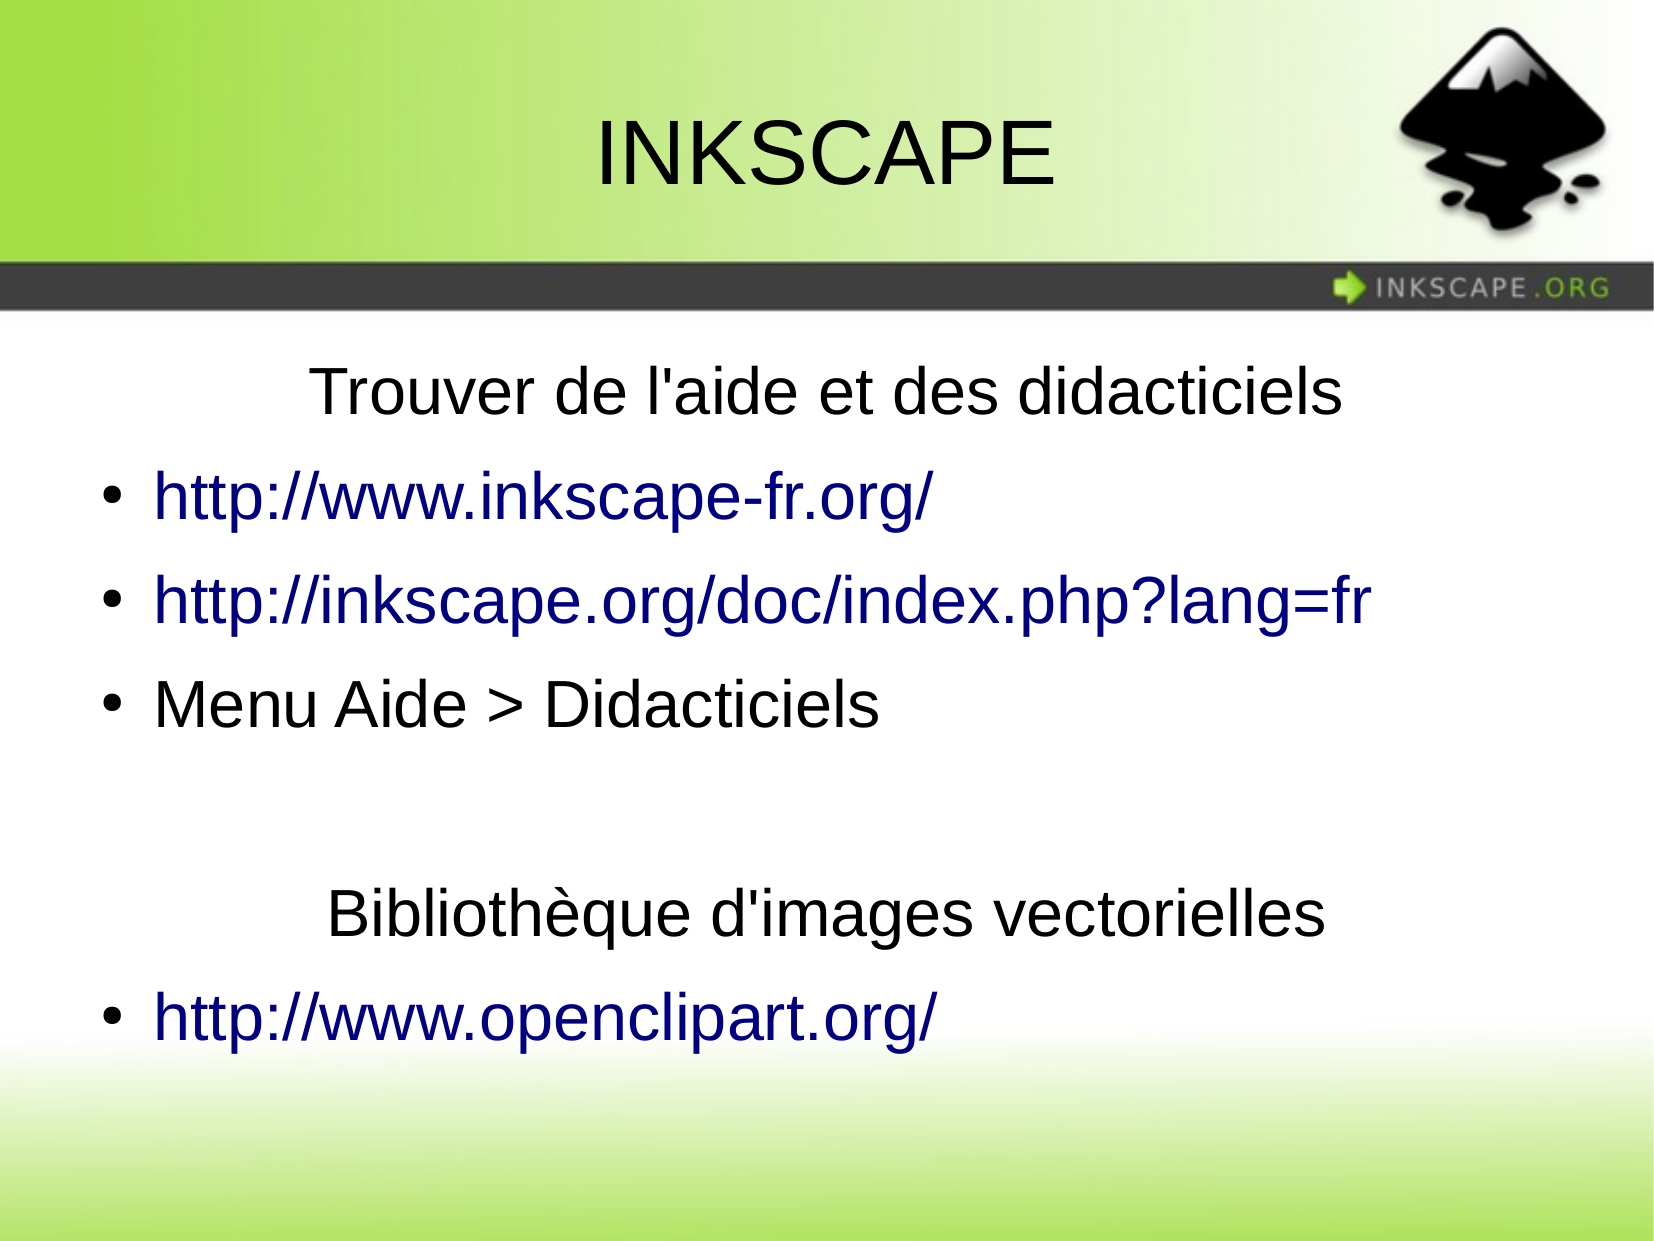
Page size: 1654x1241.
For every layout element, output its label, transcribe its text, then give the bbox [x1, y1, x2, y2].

list Trouver de l'aide et des didacticiels http://www.inkscape-fr.org/ http://inkscape.org/doc/index.php?lang=fr Menu Aide > Didacticiels Bibliothèque d'images vectorielles http://www.openclipart.org/ [82, 354, 1571, 1109]
picture [0, 0, 1654, 1241]
title INKSCAPE [82, 49, 1571, 257]
